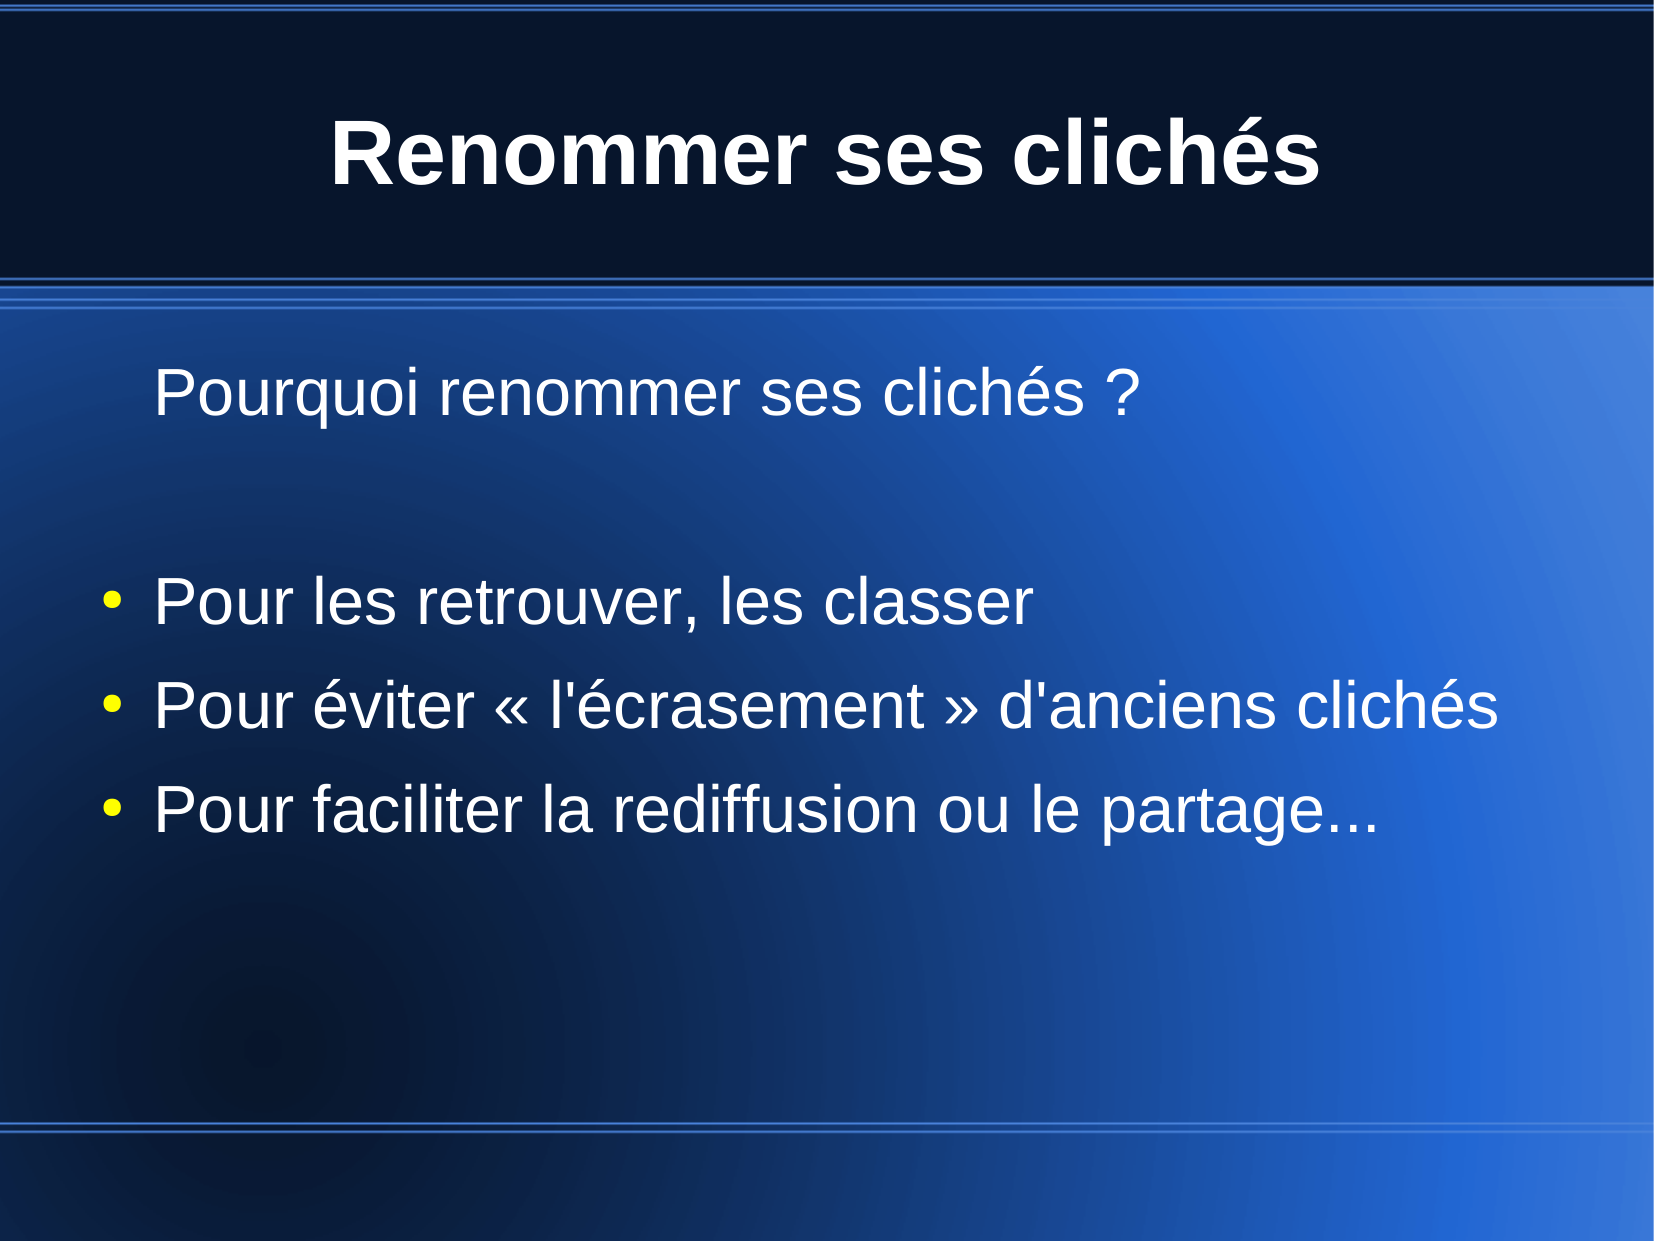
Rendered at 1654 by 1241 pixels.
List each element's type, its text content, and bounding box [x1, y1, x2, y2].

list Pourquoi renommer ses clichés ? Pour les retrouver, les classer Pour éviter « l'écrasement » d'anciens clichés Pour faciliter la rediffusion ou le partage... [82, 355, 1571, 1075]
picture [0, 0, 1654, 1241]
title Renommer ses clichés [82, 49, 1571, 257]
